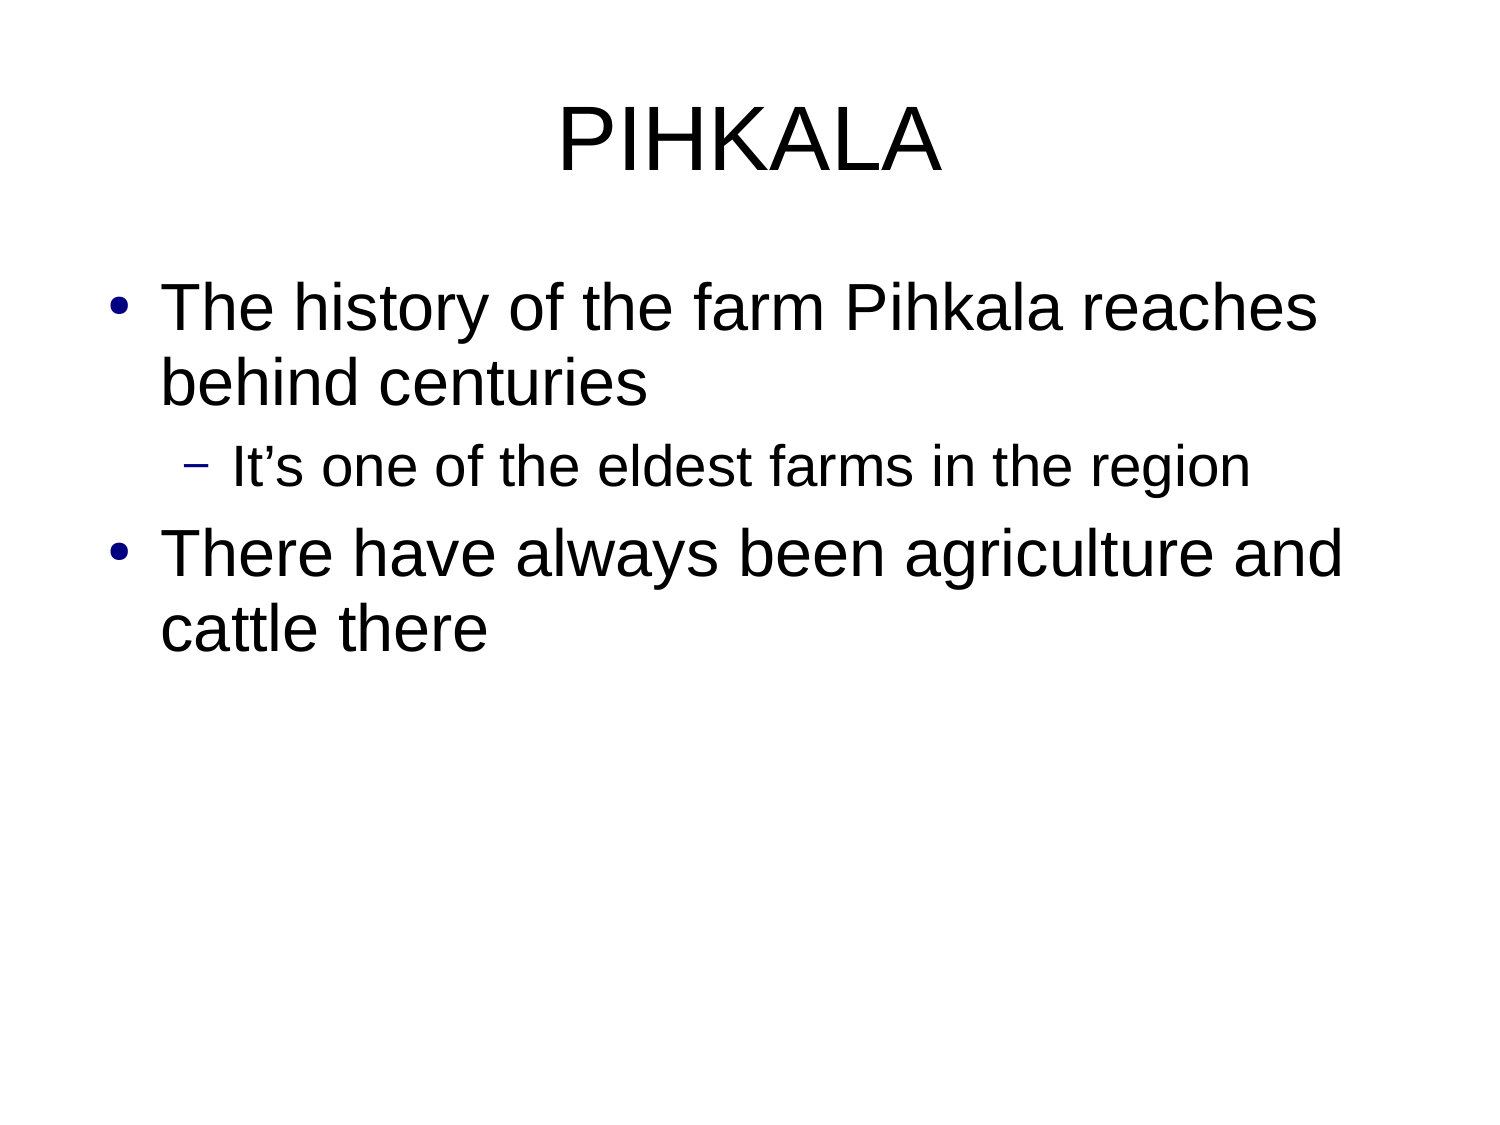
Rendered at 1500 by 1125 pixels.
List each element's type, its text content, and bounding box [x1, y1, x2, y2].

list The history of the farm Pihkala reaches behind centuries It’s one of the eldest farms in the region There have always been agriculture and cattle there [75, 262, 1426, 1006]
title PIHKALA [75, 45, 1426, 233]
